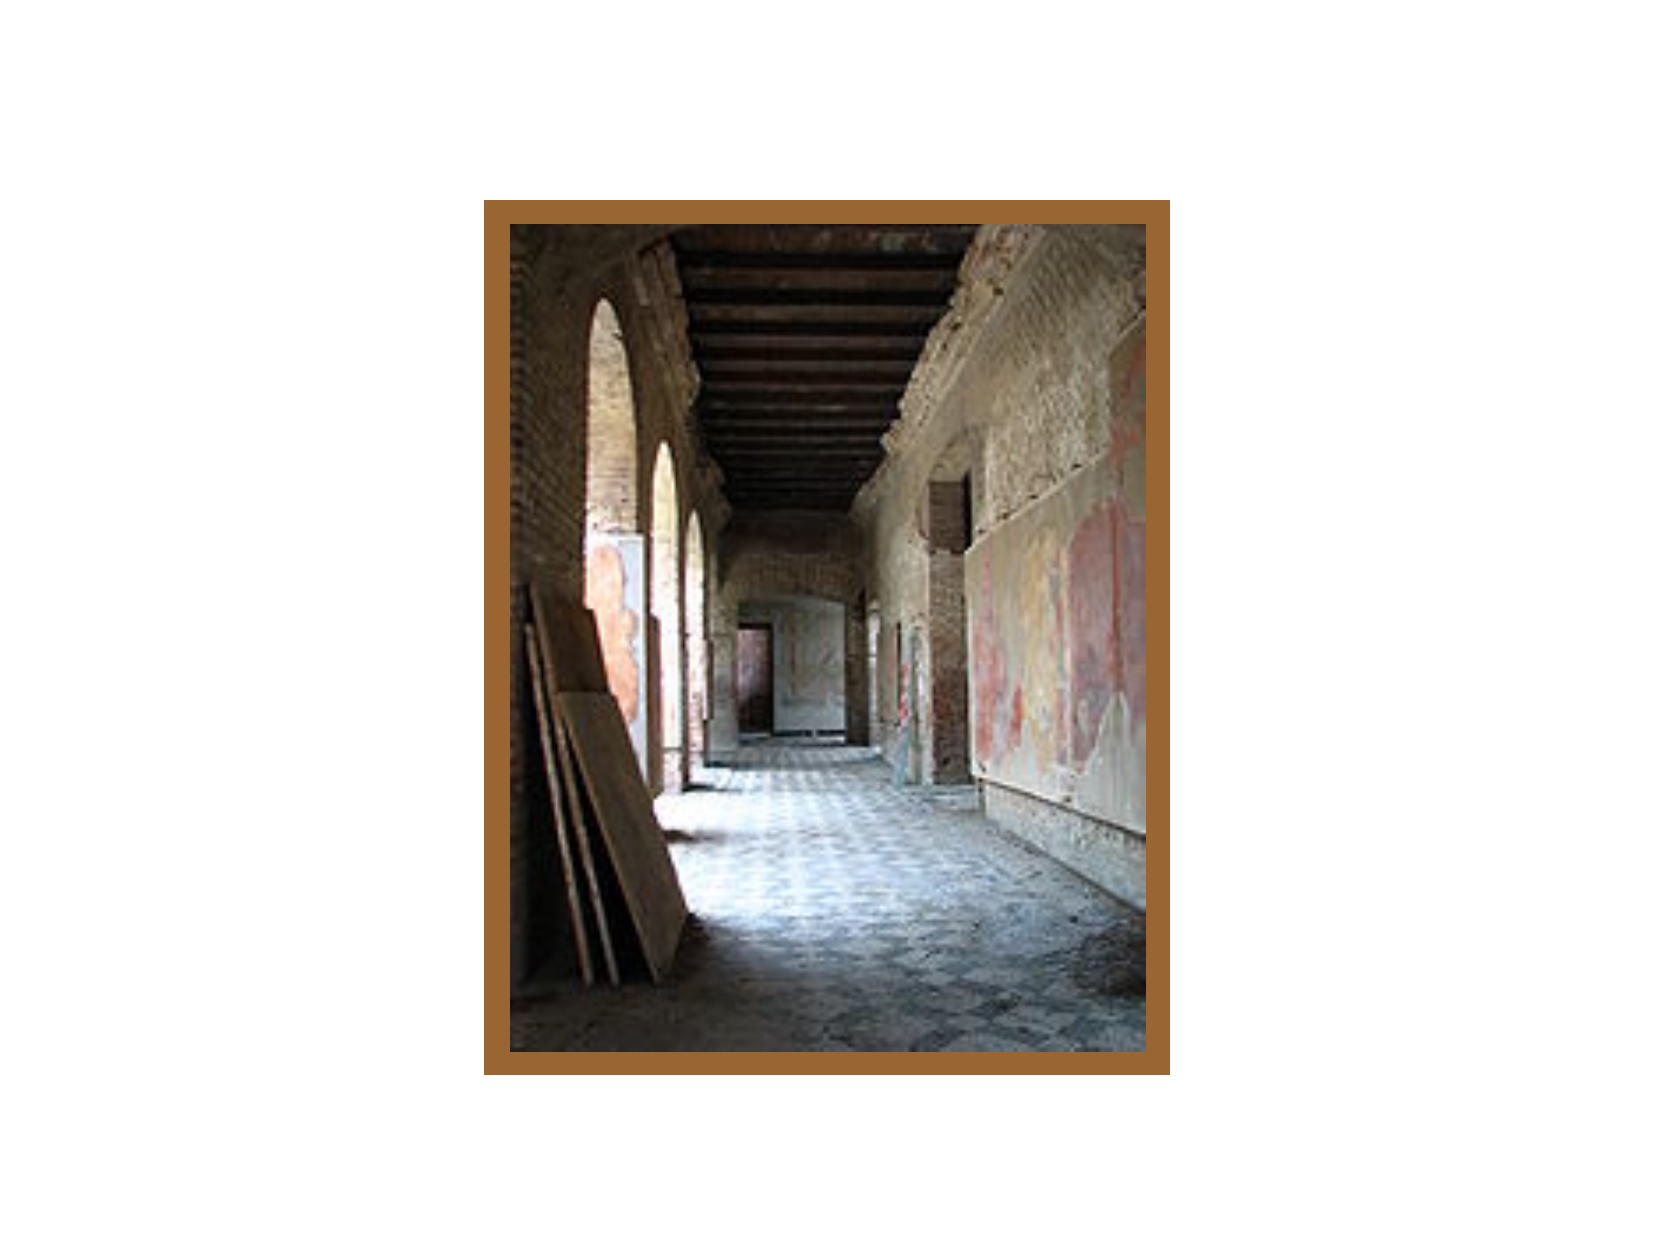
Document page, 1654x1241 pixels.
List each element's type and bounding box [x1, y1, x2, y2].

picture [510, 224, 1146, 1052]
text_box [484, 200, 1170, 1075]
